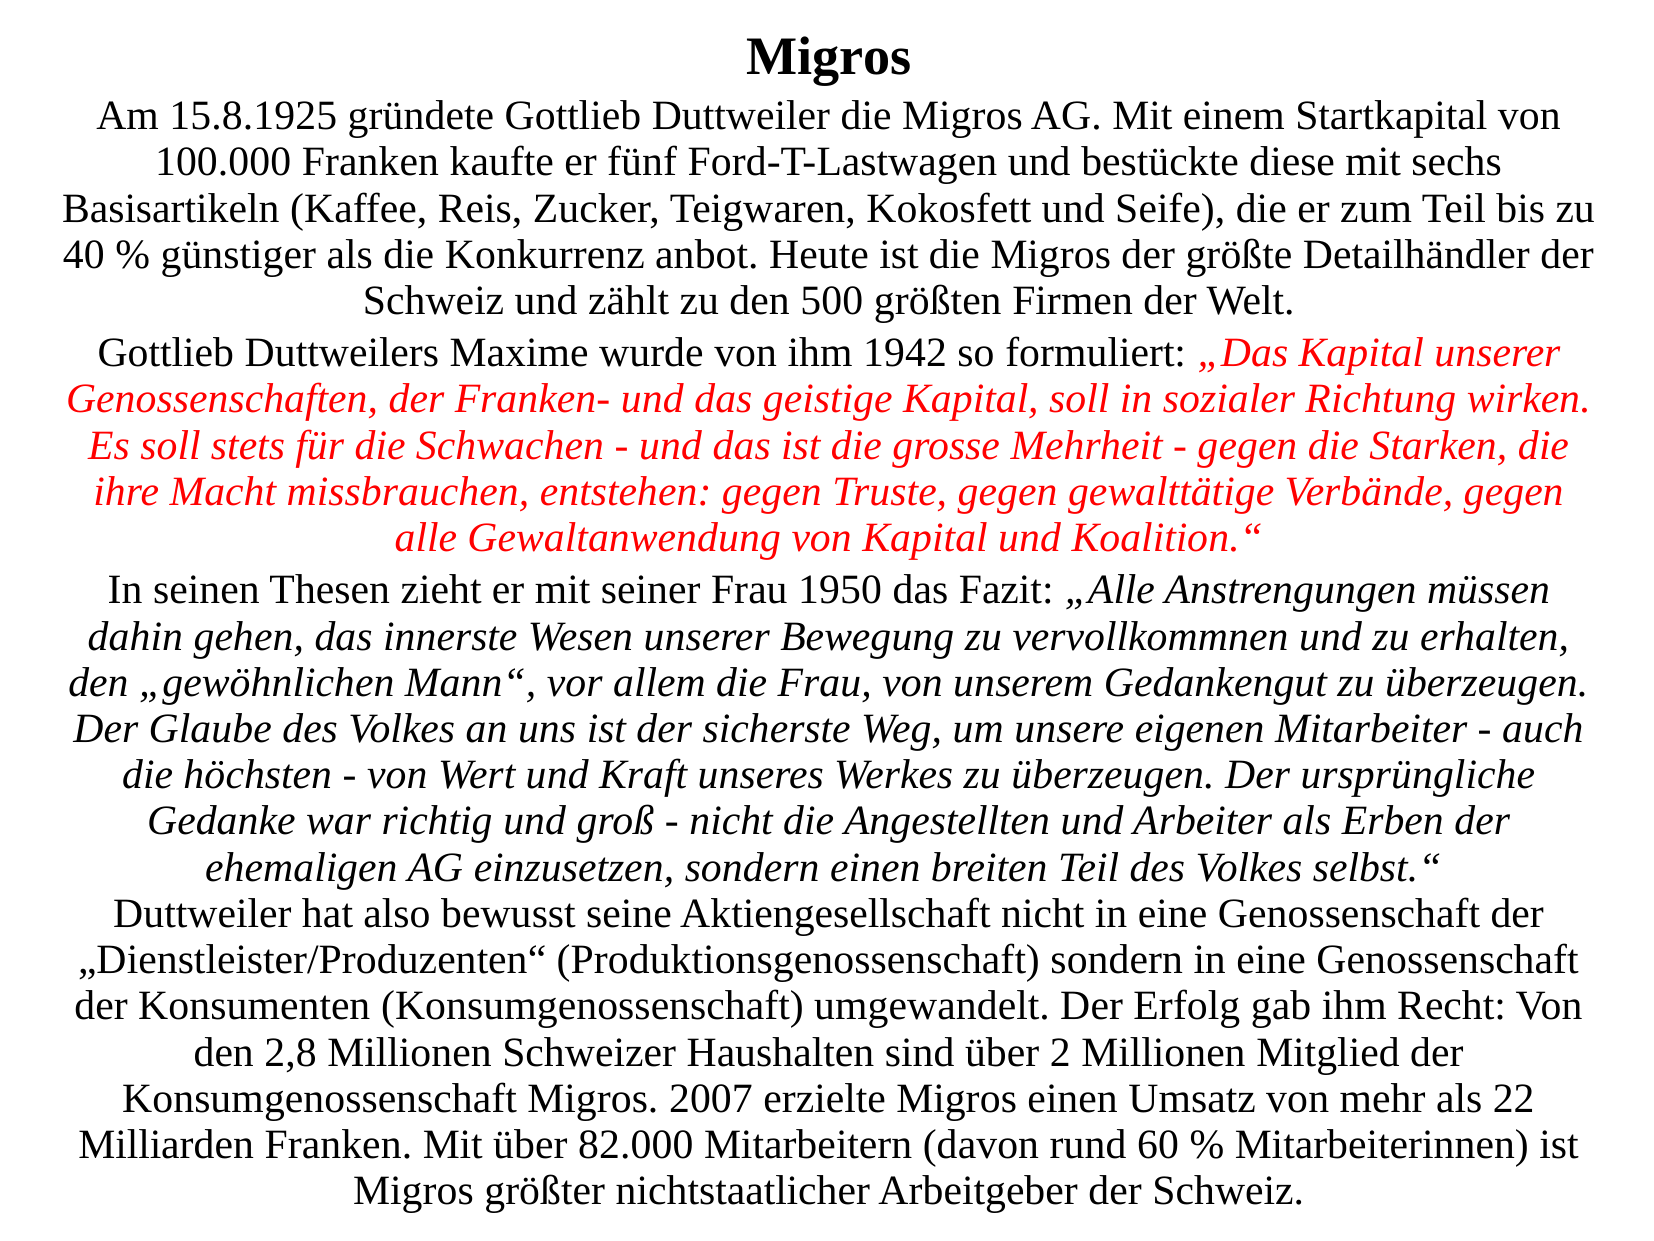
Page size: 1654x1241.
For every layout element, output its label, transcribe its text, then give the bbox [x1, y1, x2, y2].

text_box Migros Am 15.8.1925 gründete Gottlieb Duttweiler die Migros AG. Mit einem Startkapital von 100.000 Franken kaufte er fünf Ford-T-Lastwagen und bestückte diese mit sechs Basisartikeln (Kaffee, Reis, Zucker, Teigwaren, Kokosfett und Seife), die er zum Teil bis zu 40 % günstiger als die Konkurrenz anbot. Heute ist die Migros der größte Detailhändler der Schweiz und zählt zu den 500 größten Firmen der Welt. Gottlieb Duttweilers Maxime wurde von ihm 1942 so formuliert: „Das Kapital unserer Genossenschaften, der Franken- und das geistige Kapital, soll in sozialer Richtung wirken. Es soll stets für die Schwachen - und das ist die grosse Mehrheit - gegen die Starken, die ihre Macht missbrauchen, entstehen: gegen Truste, gegen gewalttätige Verbände, gegen alle Gewaltanwendung von Kapital und Koalition.“ In seinen Thesen zieht er mit seiner Frau 1950 das Fazit: „Alle Anstrengungen müssen dahin gehen, das innerste Wesen unserer Bewegung zu vervollkommnen und zu erhalten, den „gewöhnlichen Mann“, vor allem die Frau, von unserem Gedankengut zu überzeugen. Der Glaube des Volkes an uns ist der sicherste Weg, um unsere eigenen Mitarbeiter - auch die höchsten - von Wert und Kraft unseres Werkes zu überzeugen. Der ursprüngliche Gedanke war richtig und groß - nicht die Angestellten und Arbeiter als Erben der ehemaligen AG einzusetzen, sondern einen breiten Teil des Volkes selbst.“ Duttweiler hat also bewusst seine Aktiengesellschaft nicht in eine Genossenschaft der „Dienstleister/Produzenten“ (Produktionsgenossenschaft) sondern in eine Genossenschaft der Konsumenten (Konsumgenossenschaft) umgewandelt. Der Erfolg gab ihm Recht: Von den 2,8 Millionen Schweizer Haushalten sind über 2 Millionen Mitglied der Konsumgenossenschaft Migros. 2007 erzielte Migros einen Umsatz von mehr als 22 Milliarden Franken. Mit über 82.000 Mitarbeitern (davon rund 60 % Mitarbeiterinnen) ist Migros größter nichtstaatlicher Arbeitgeber der Schweiz. [47, 18, 1619, 1222]
